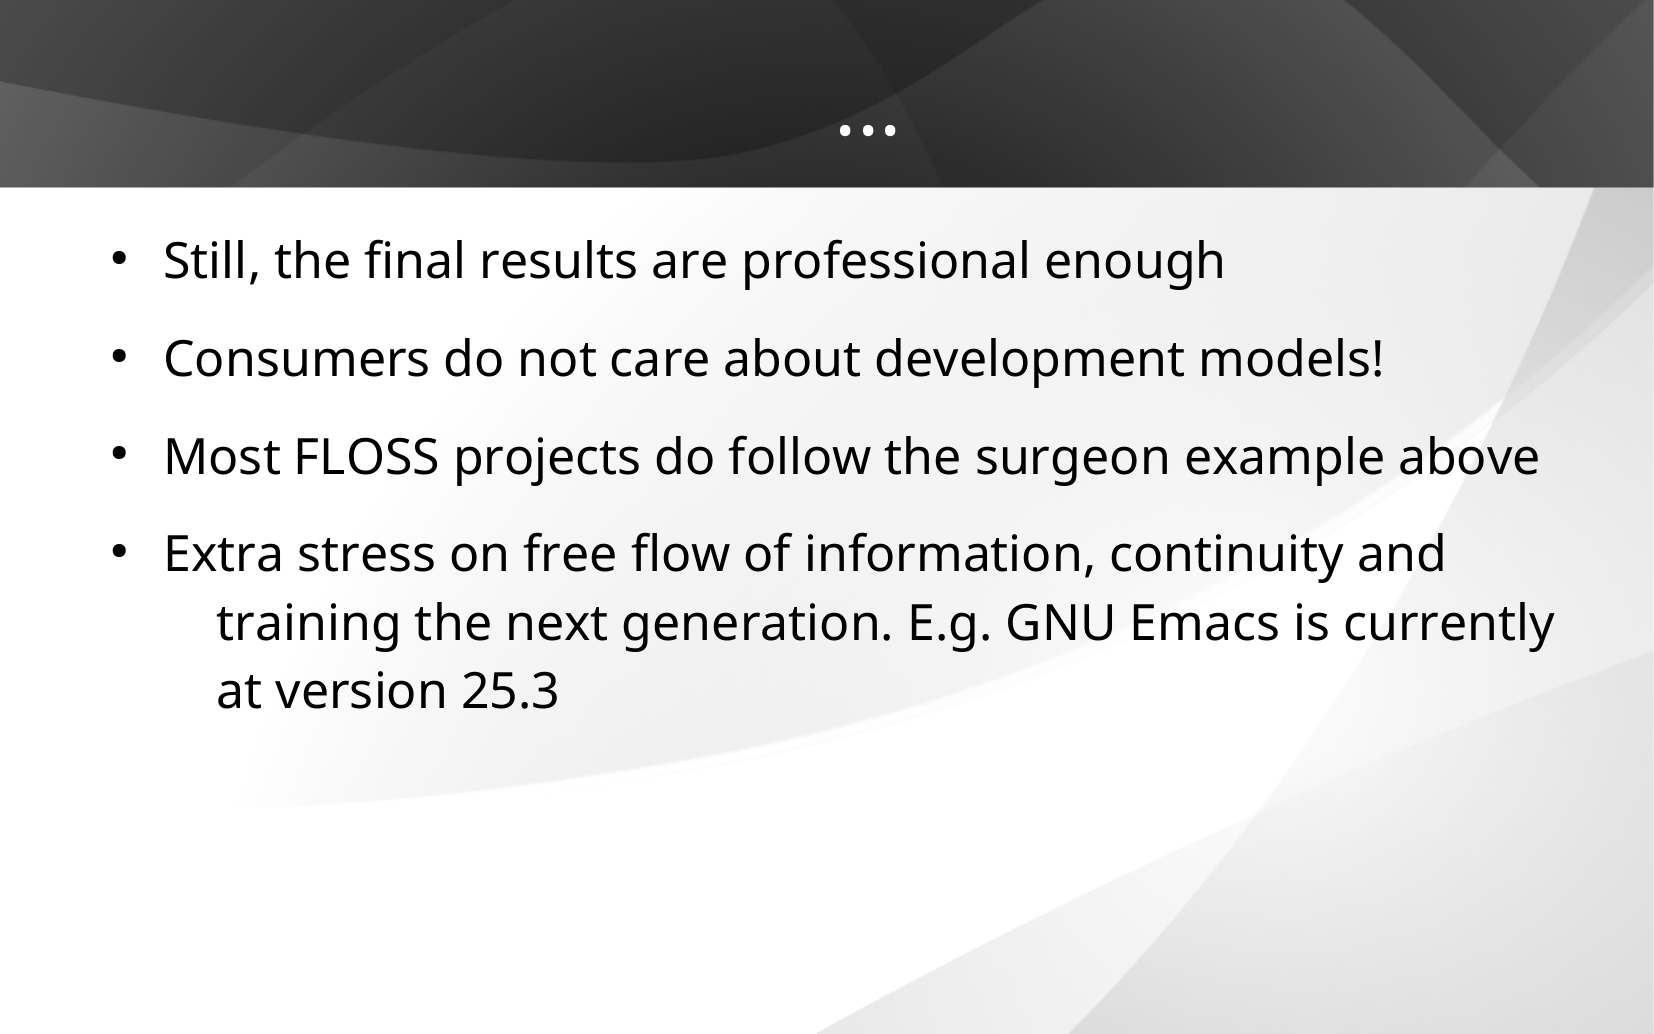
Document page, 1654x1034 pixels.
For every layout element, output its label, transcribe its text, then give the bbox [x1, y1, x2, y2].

picture [0, 0, 1654, 1034]
list Still, the final results are professional enough Consumers do not care about development models! Most FLOSS projects do follow the surgeon example above Extra stress on free flow of information, continuity and training the next generation. E.g. GNU Emacs is currently at version 25.3 [75, 225, 1613, 1013]
title ... [124, 0, 1613, 208]
